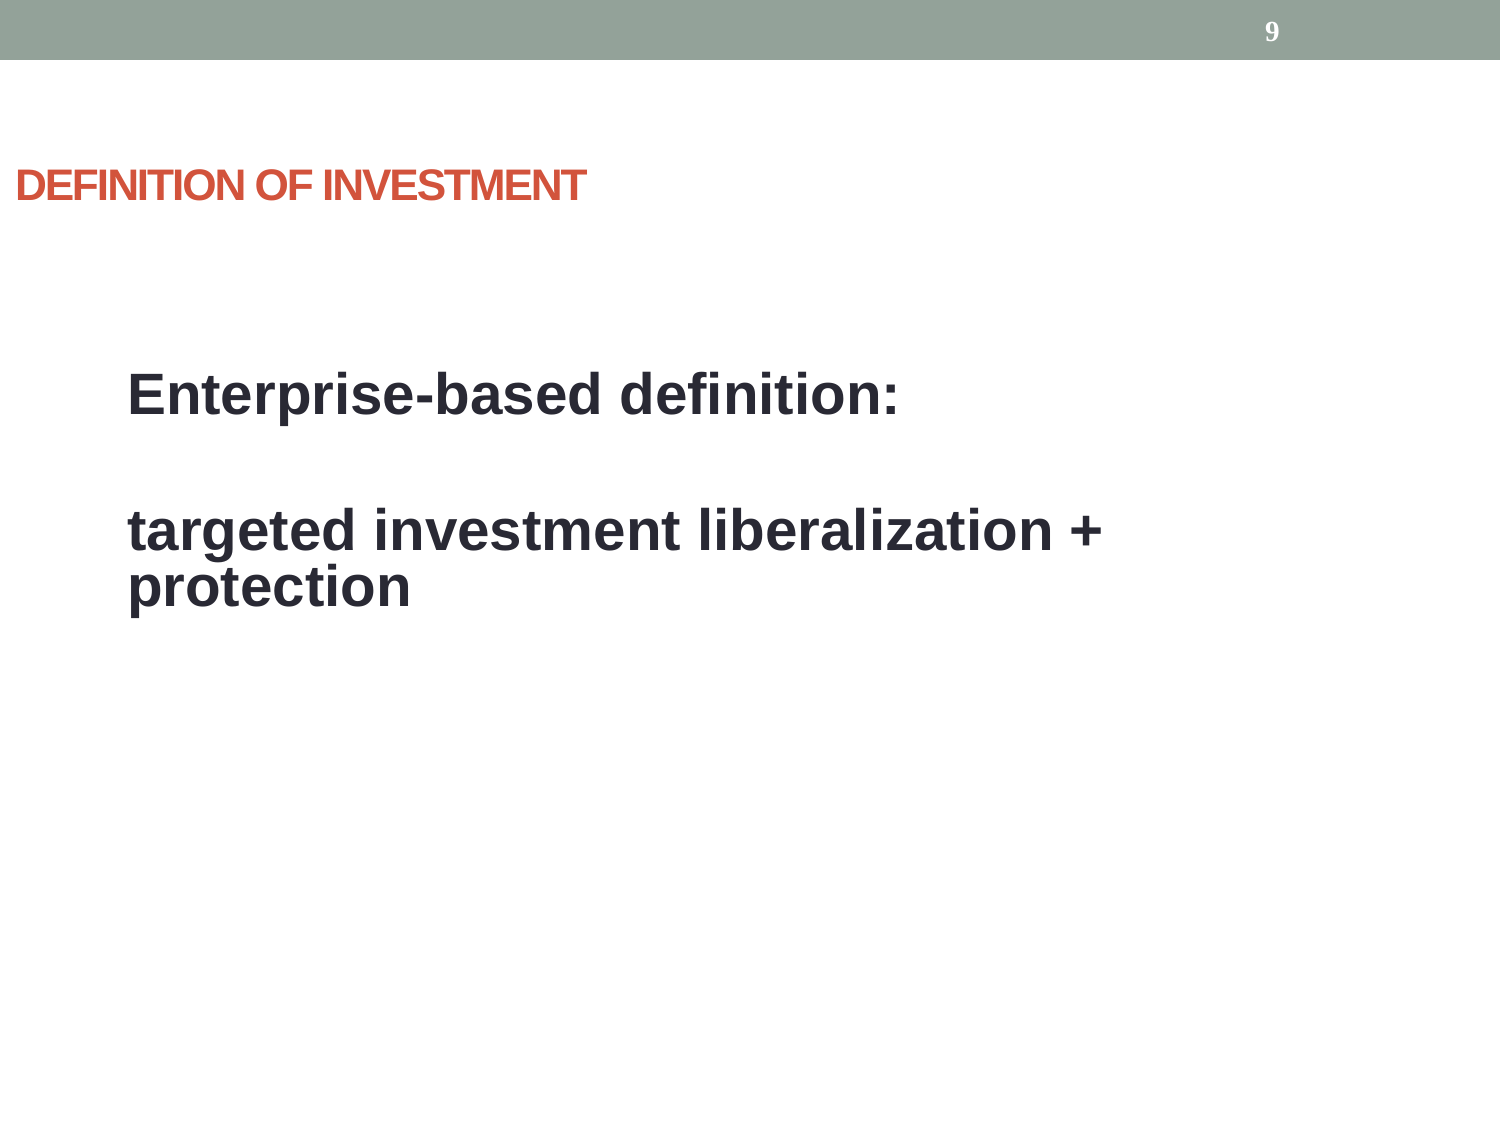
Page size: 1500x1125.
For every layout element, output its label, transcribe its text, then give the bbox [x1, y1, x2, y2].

slide_number <編號> [1250, 3, 1425, 57]
list Enterprise-based definition: targeted investment liberalization + protection [112, 290, 1392, 1125]
title DEFINITION OF INVESTMENT [0, 148, 1500, 217]
